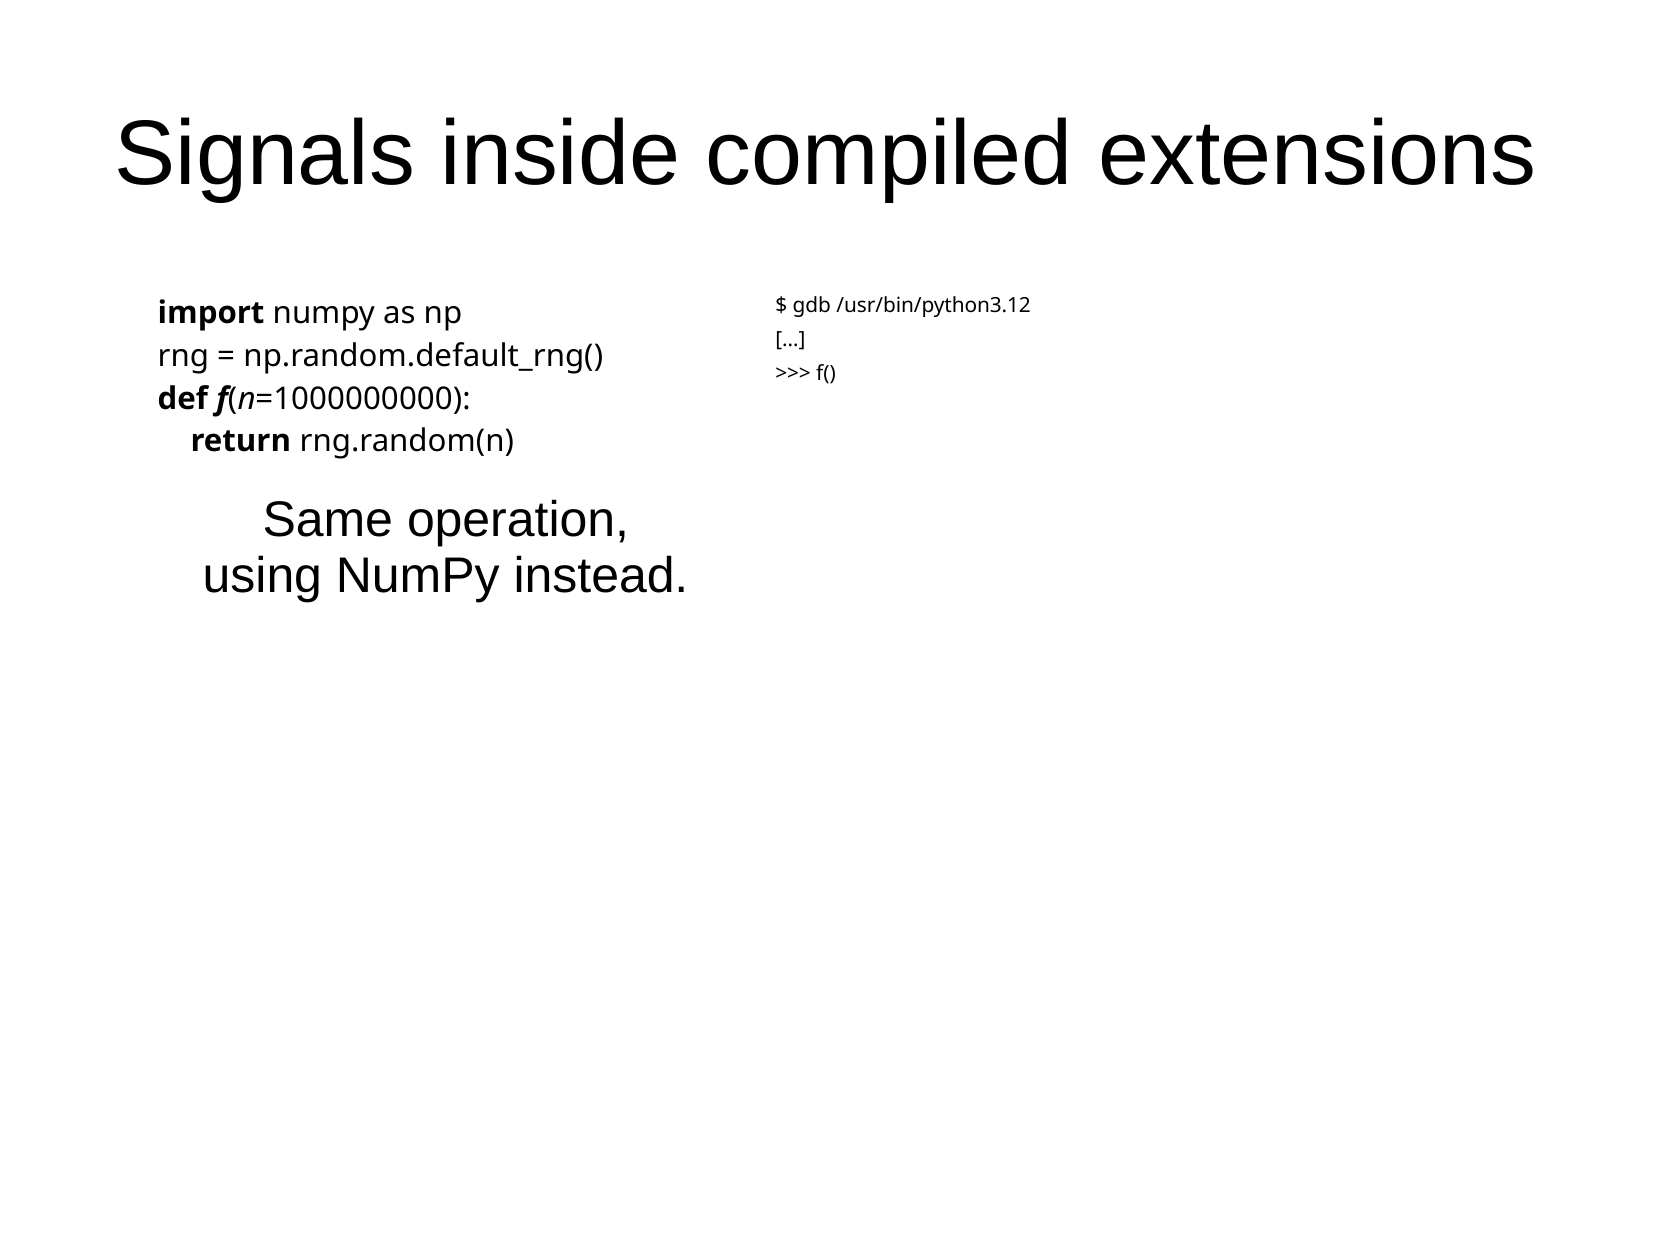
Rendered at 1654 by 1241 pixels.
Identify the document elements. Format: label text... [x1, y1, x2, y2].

title Signals inside compiled extensions [82, 49, 1571, 257]
list import numpy as np rng = np.random.default_rng() def f(n=1000000000): return rng.random(n) Same operation, using NumPy instead. [82, 290, 775, 1201]
list $ gdb /usr/bin/python3.12 […] >>> f() [775, 290, 1633, 1201]
